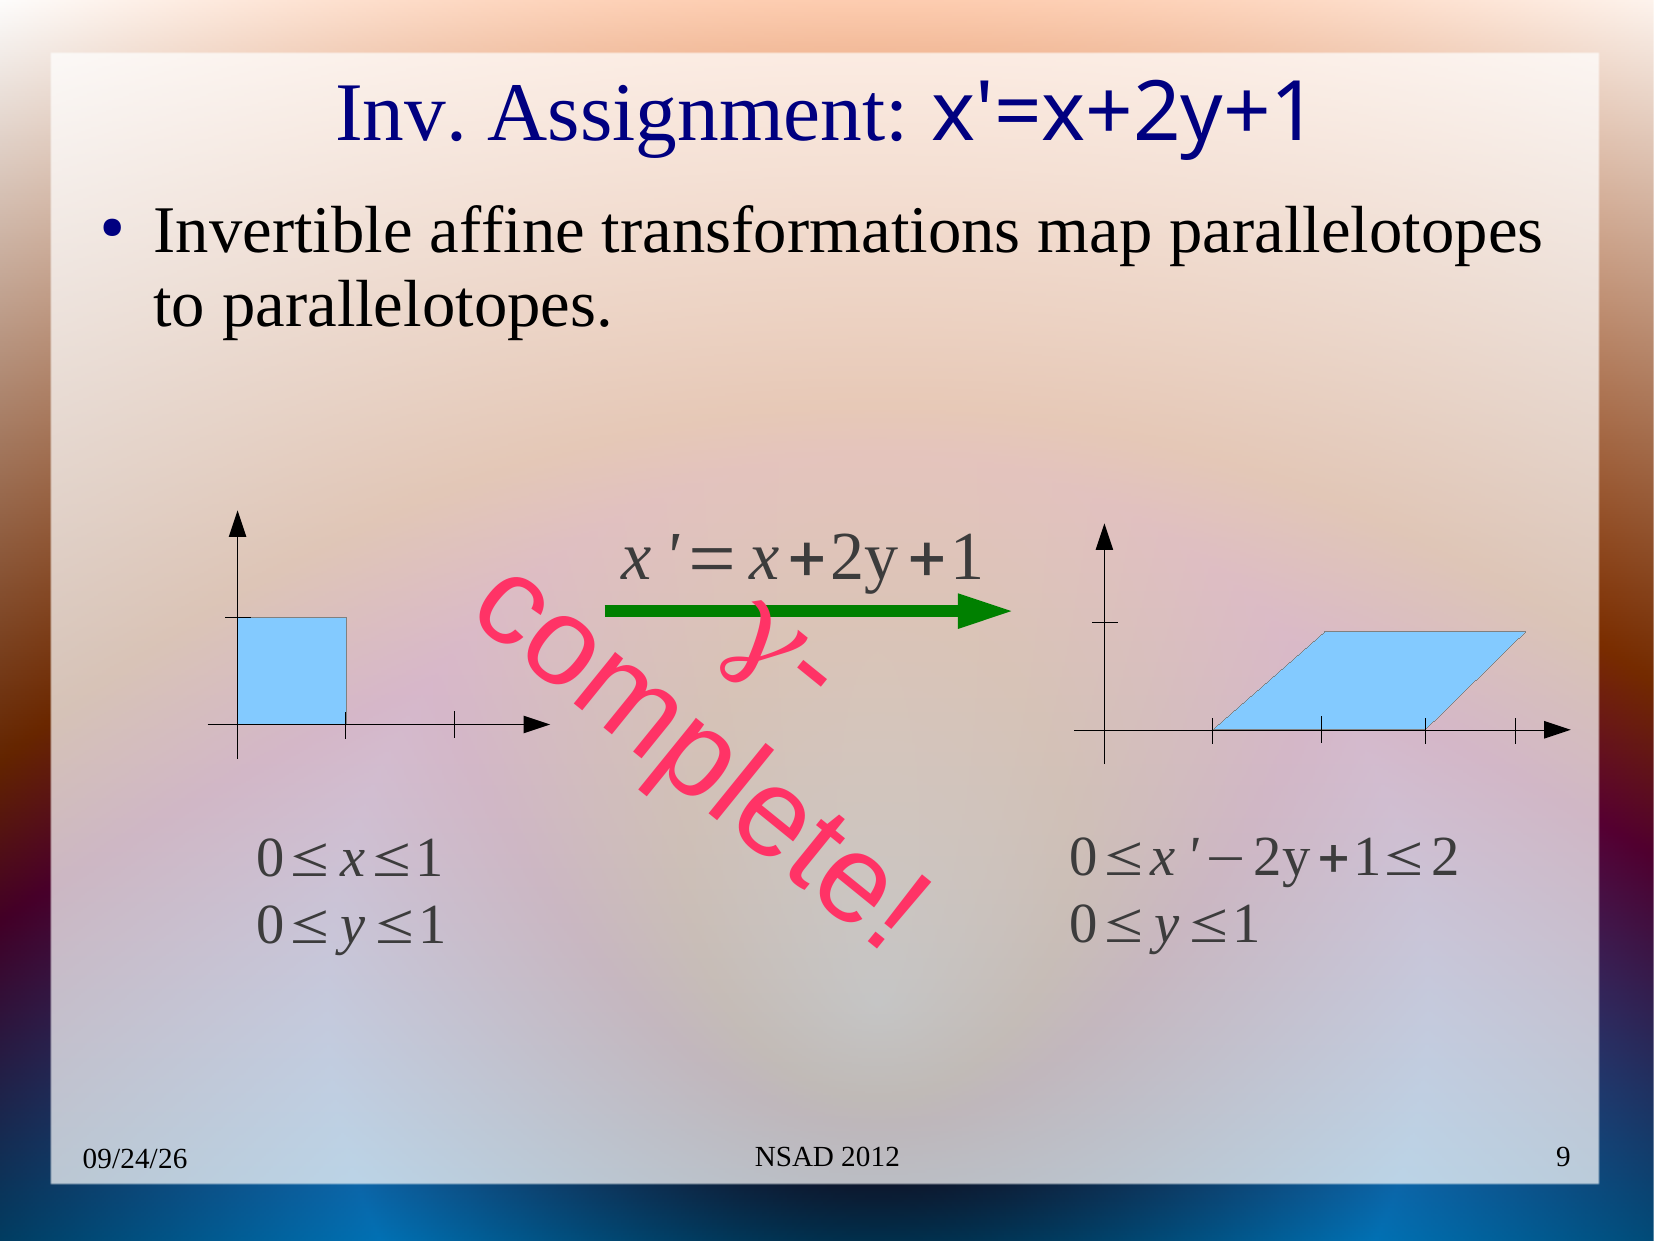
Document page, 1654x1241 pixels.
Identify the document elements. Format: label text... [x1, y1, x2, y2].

chart [1055, 825, 1474, 955]
text_box [1213, 631, 1526, 730]
chart [241, 826, 460, 956]
text_box [238, 617, 347, 724]
chart [762, 519, 1002, 597]
list Invertible affine transformations map parallelotopes to parallelotopes. [82, 192, 1571, 1129]
text_box g-complete! [390, 369, 1105, 1027]
picture [0, 0, 1654, 1241]
title Inv. Assignment: x'=x+2y+1 [82, 53, 1571, 163]
